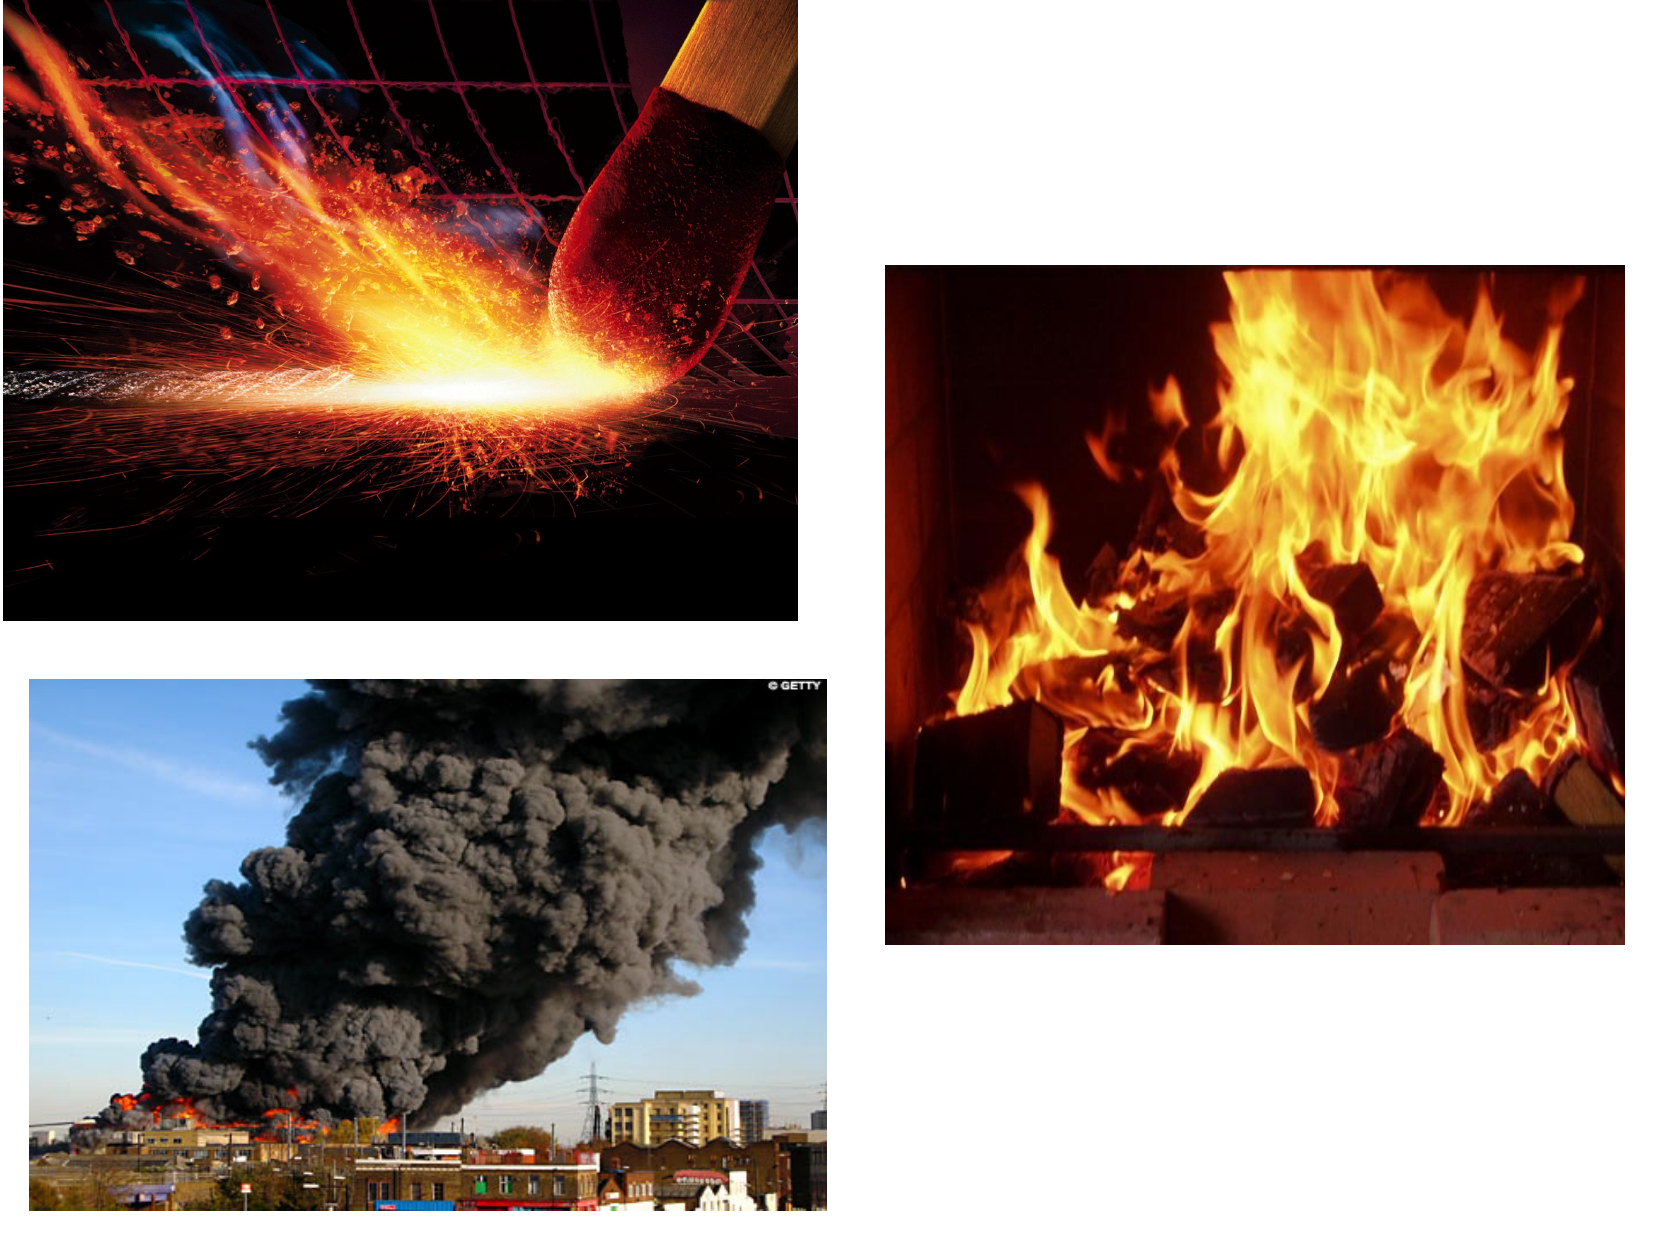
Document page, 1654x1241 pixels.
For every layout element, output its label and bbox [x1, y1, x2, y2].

picture [29, 679, 827, 1211]
picture [885, 265, 1625, 945]
picture [3, 0, 798, 621]
